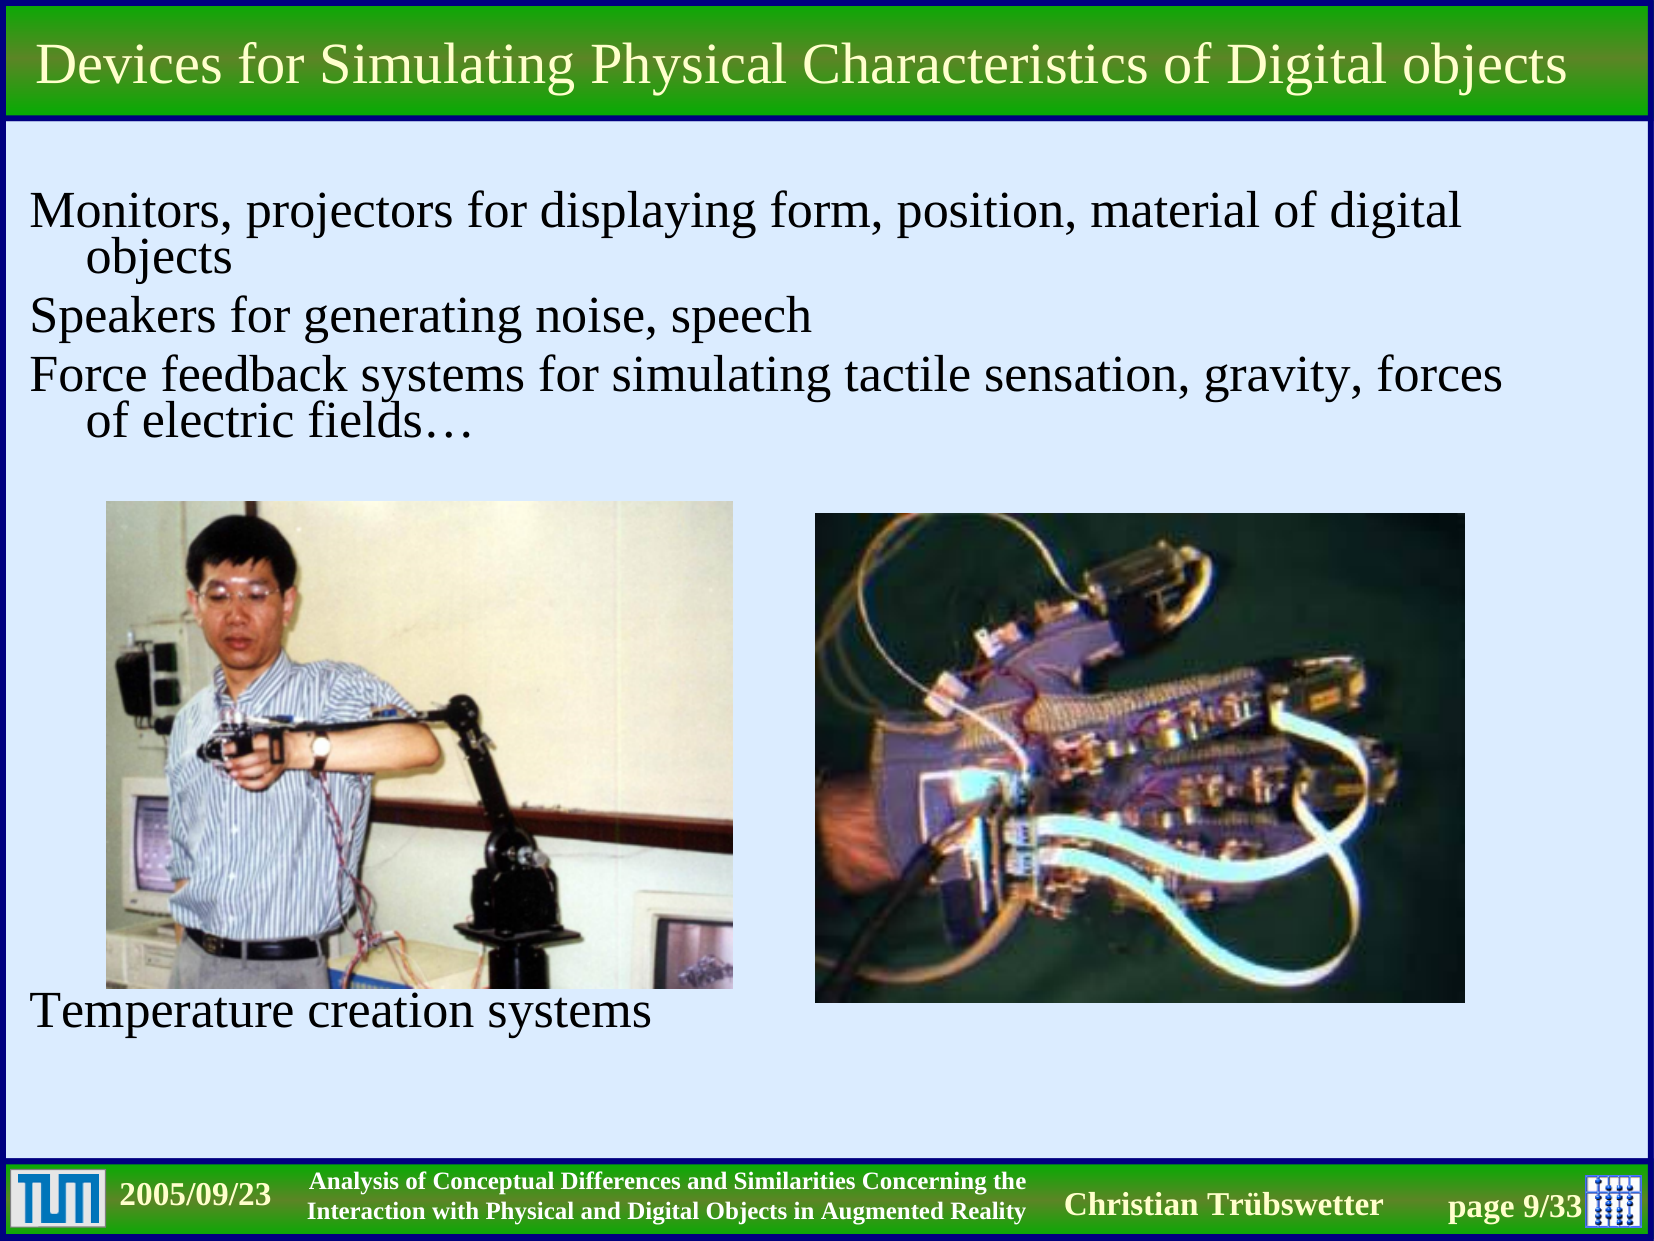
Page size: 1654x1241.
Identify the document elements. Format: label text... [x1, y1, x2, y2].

picture [18, 1174, 99, 1223]
title Devices for Simulating Physical Characteristics of Digital objects [35, 0, 1627, 176]
list Monitors, projectors for displaying form, position, material of digital objects Speakers for generating noise, speech Force feedback systems for simulating tactile sensation, gravity, forces of electric fields… Temperature creation systems [29, 190, 1560, 1149]
picture [1585, 1175, 1642, 1228]
picture [815, 513, 1465, 1003]
picture [106, 501, 733, 989]
